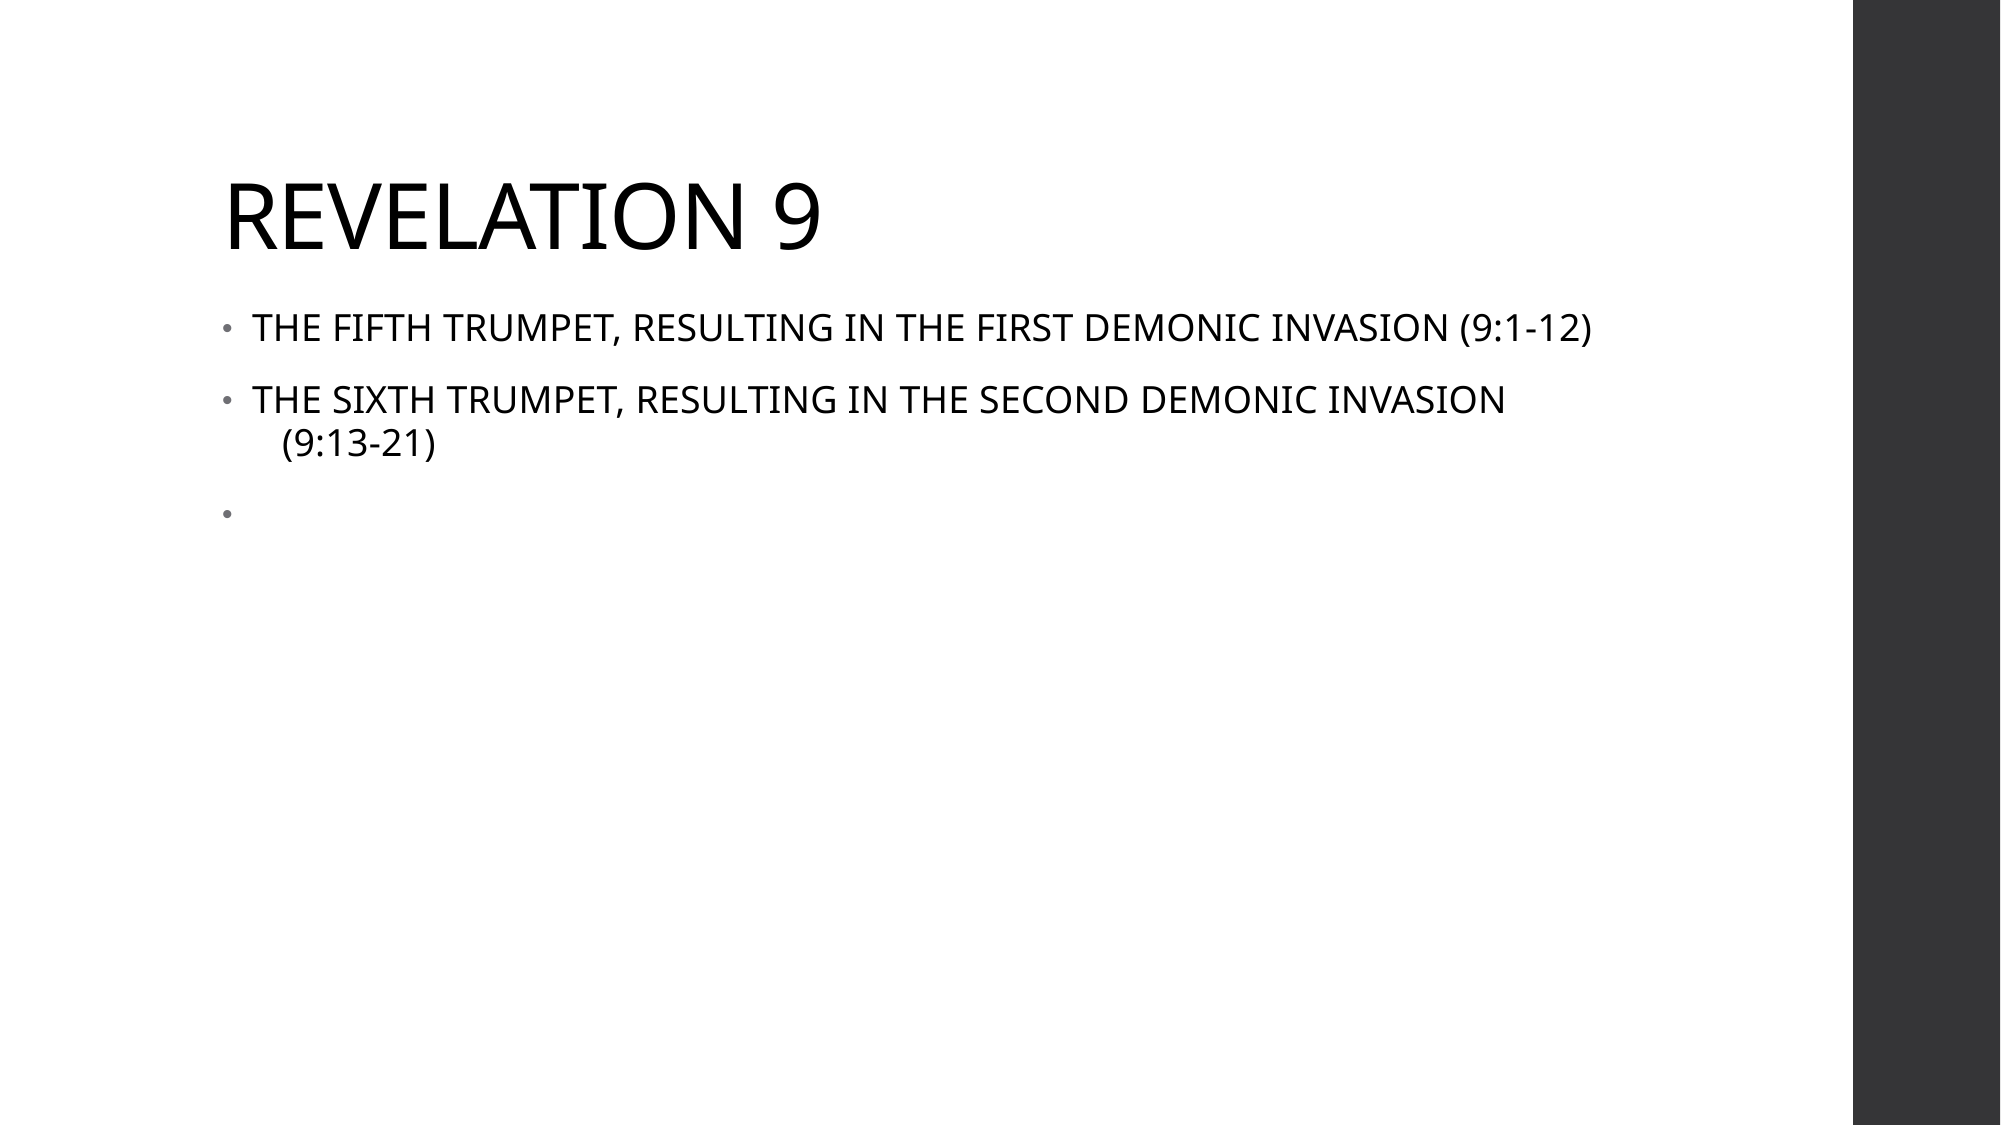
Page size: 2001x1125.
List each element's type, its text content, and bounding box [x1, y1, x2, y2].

title REVELATION 9 [206, 60, 1797, 278]
list THE FIFTH TRUMPET, RESULTING IN THE FIRST DEMONIC INVASION (9:1-12) THE SIXTH TRUMPET, RESULTING IN THE SECOND DEMONIC INVASION (9:13-21) [206, 299, 1617, 1014]
